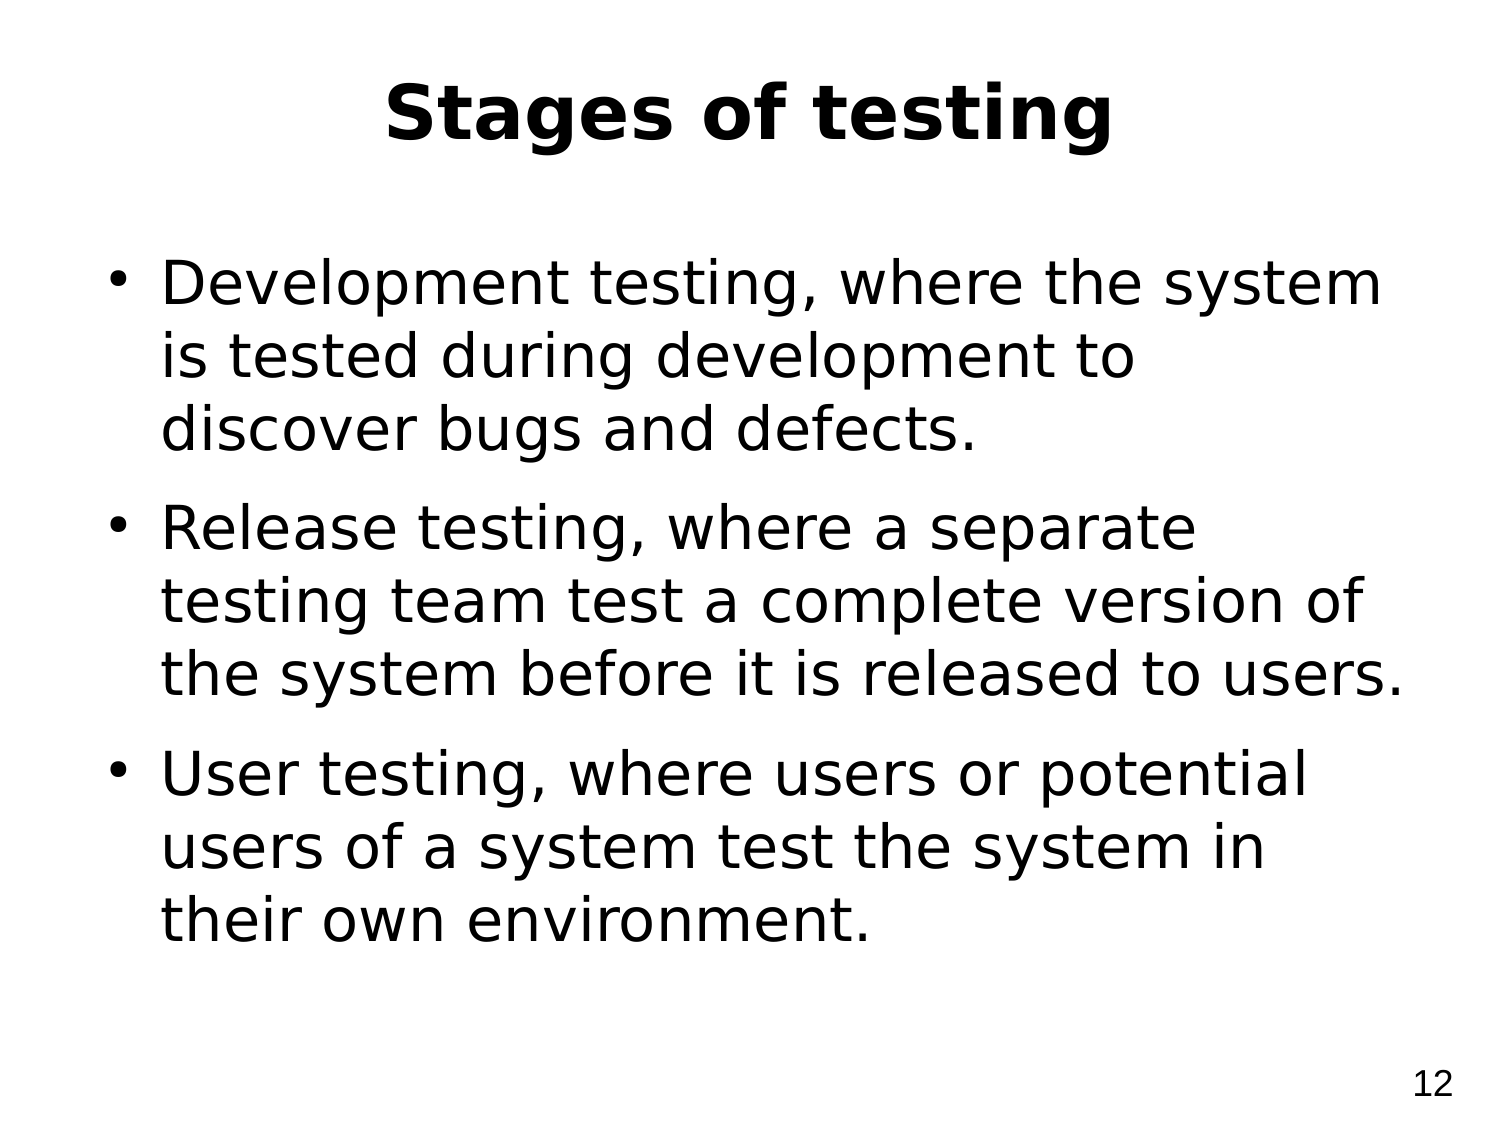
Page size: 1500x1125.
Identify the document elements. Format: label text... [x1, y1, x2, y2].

list Development testing, where the system is tested during development to discover bugs and defects. Release testing, where a separate testing team test a complete version of the system before it is released to users. User testing, where users or potential users of a system test the system in their own environment. [75, 236, 1425, 1093]
title Stages of testing [75, 56, 1425, 189]
